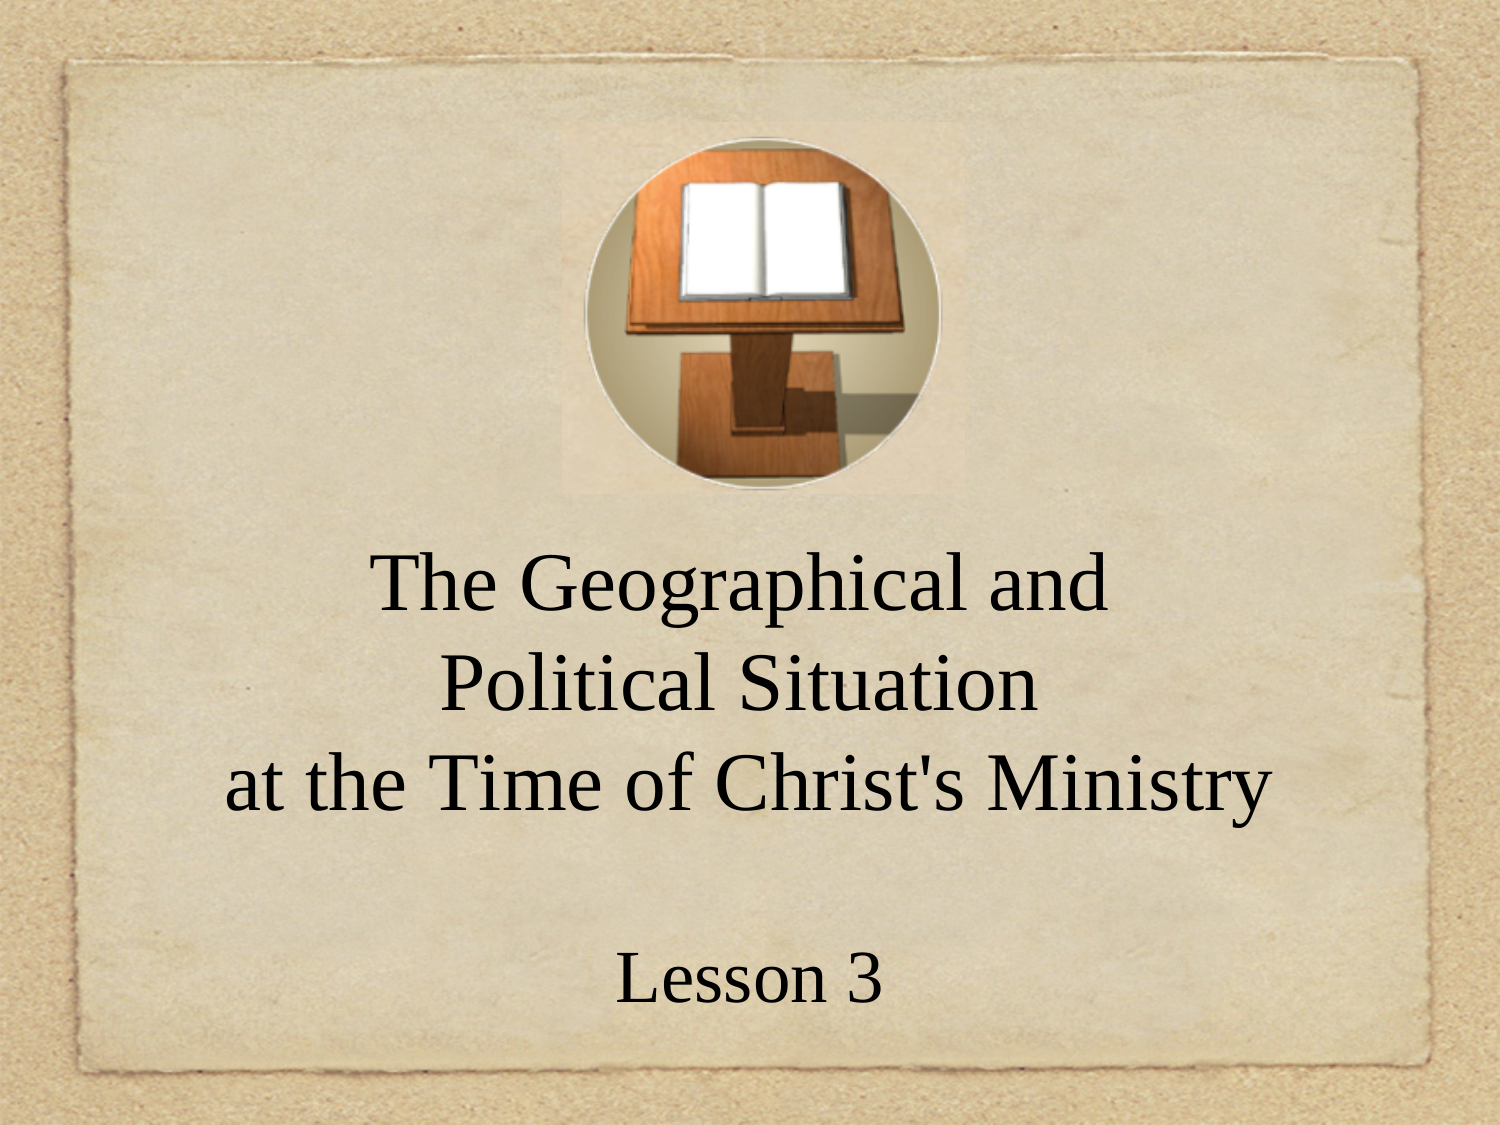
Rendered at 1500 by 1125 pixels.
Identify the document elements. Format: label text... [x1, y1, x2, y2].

text_box The Geographical and Political Situation at the Time of Christ's Ministry Lesson 3 [75, 149, 1426, 1025]
picture [0, 0, 1500, 1125]
